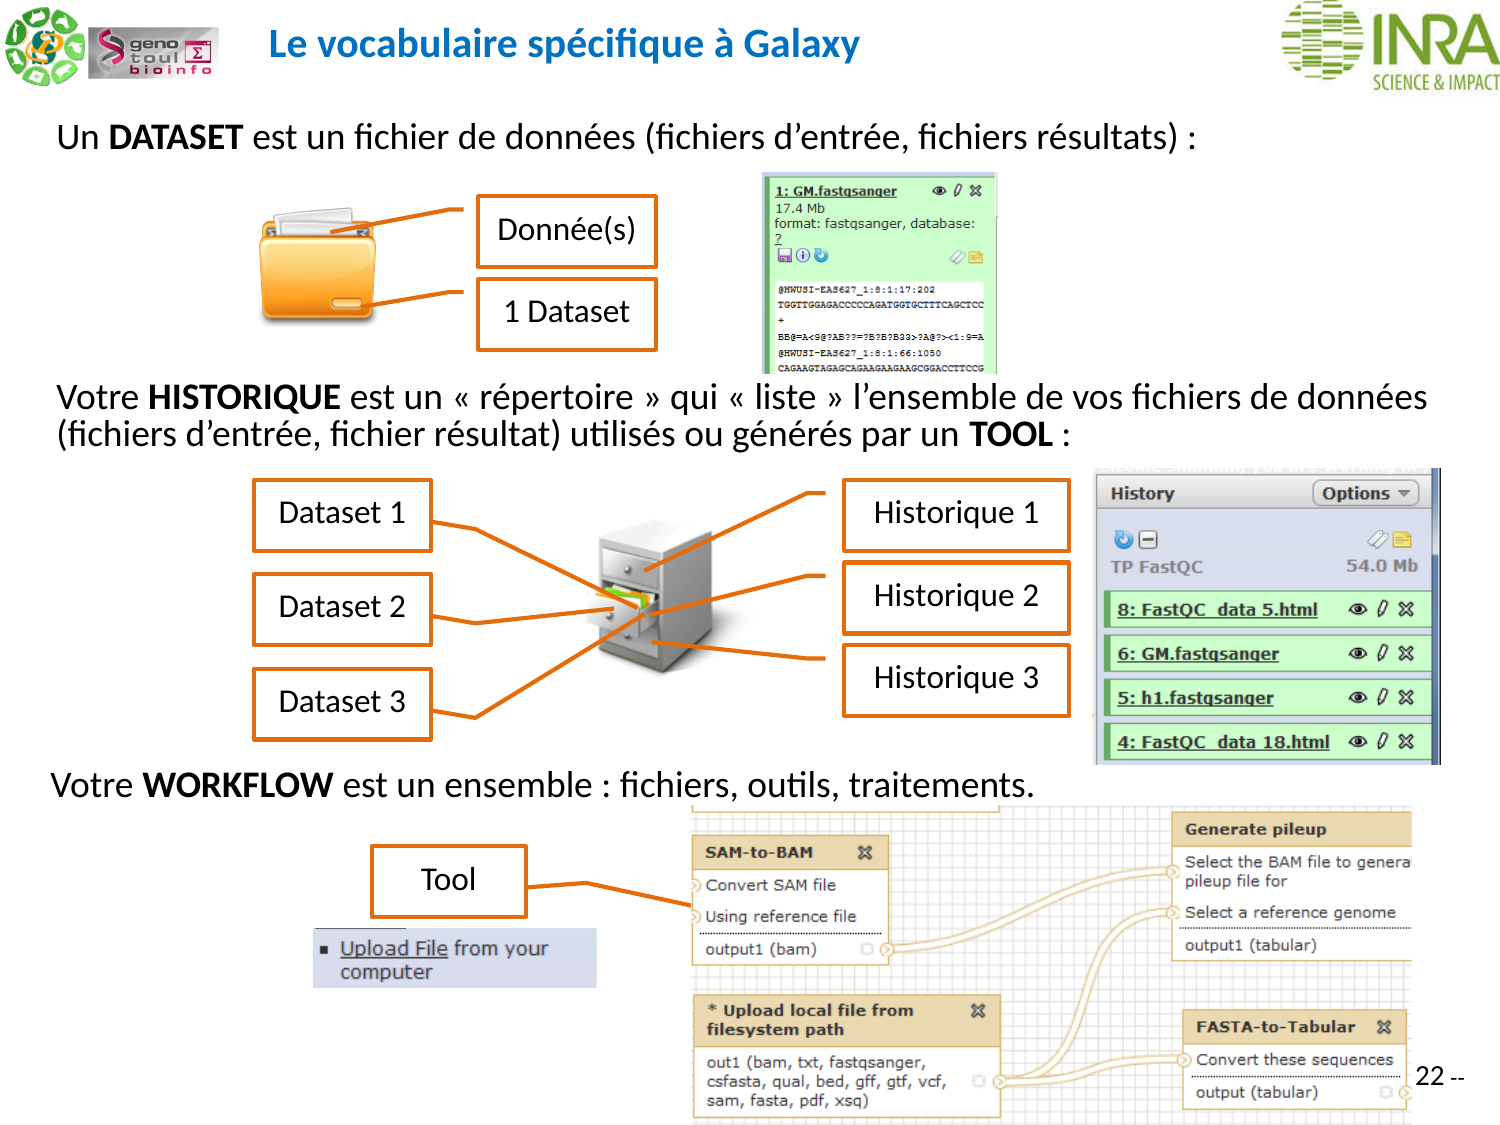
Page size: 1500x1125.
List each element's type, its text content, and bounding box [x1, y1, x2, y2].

picture [312, 928, 597, 988]
text_box Dataset 2 [254, 574, 431, 645]
picture [761, 172, 999, 374]
picture [5, 7, 85, 86]
text_box Historique 2 [844, 563, 1069, 633]
picture [253, 207, 384, 338]
picture [88, 27, 219, 79]
picture [1281, 0, 1500, 110]
text_box Dataset 1 [254, 480, 431, 551]
picture [572, 503, 762, 693]
text_box Historique 1 [844, 480, 1069, 551]
text_box Dataset 3 [254, 669, 431, 740]
text_box Donnée(s) [478, 196, 656, 267]
text_box Tool [372, 846, 526, 917]
text_box 1 Dataset [478, 279, 656, 350]
text_box Historique 3 [844, 645, 1069, 716]
picture [1092, 468, 1441, 765]
text_box Le vocabulaire spécifique à Galaxy [253, 19, 1270, 86]
picture [690, 805, 1412, 1125]
text_box Votre HISTORIQUE est un « répertoire » qui « liste » l’ensemble de vos fichiers de données (fichiers d’entrée, fichier résultat) utilisés ou générés par un TOOL : [41, 373, 1459, 481]
text_box Un DATASET est un fichier de données (fichiers d’entrée, fichiers résultats) : [41, 113, 1394, 175]
text_box Votre WORKFLOW est un ensemble : fichiers, outils, traitements. [35, 761, 1500, 823]
